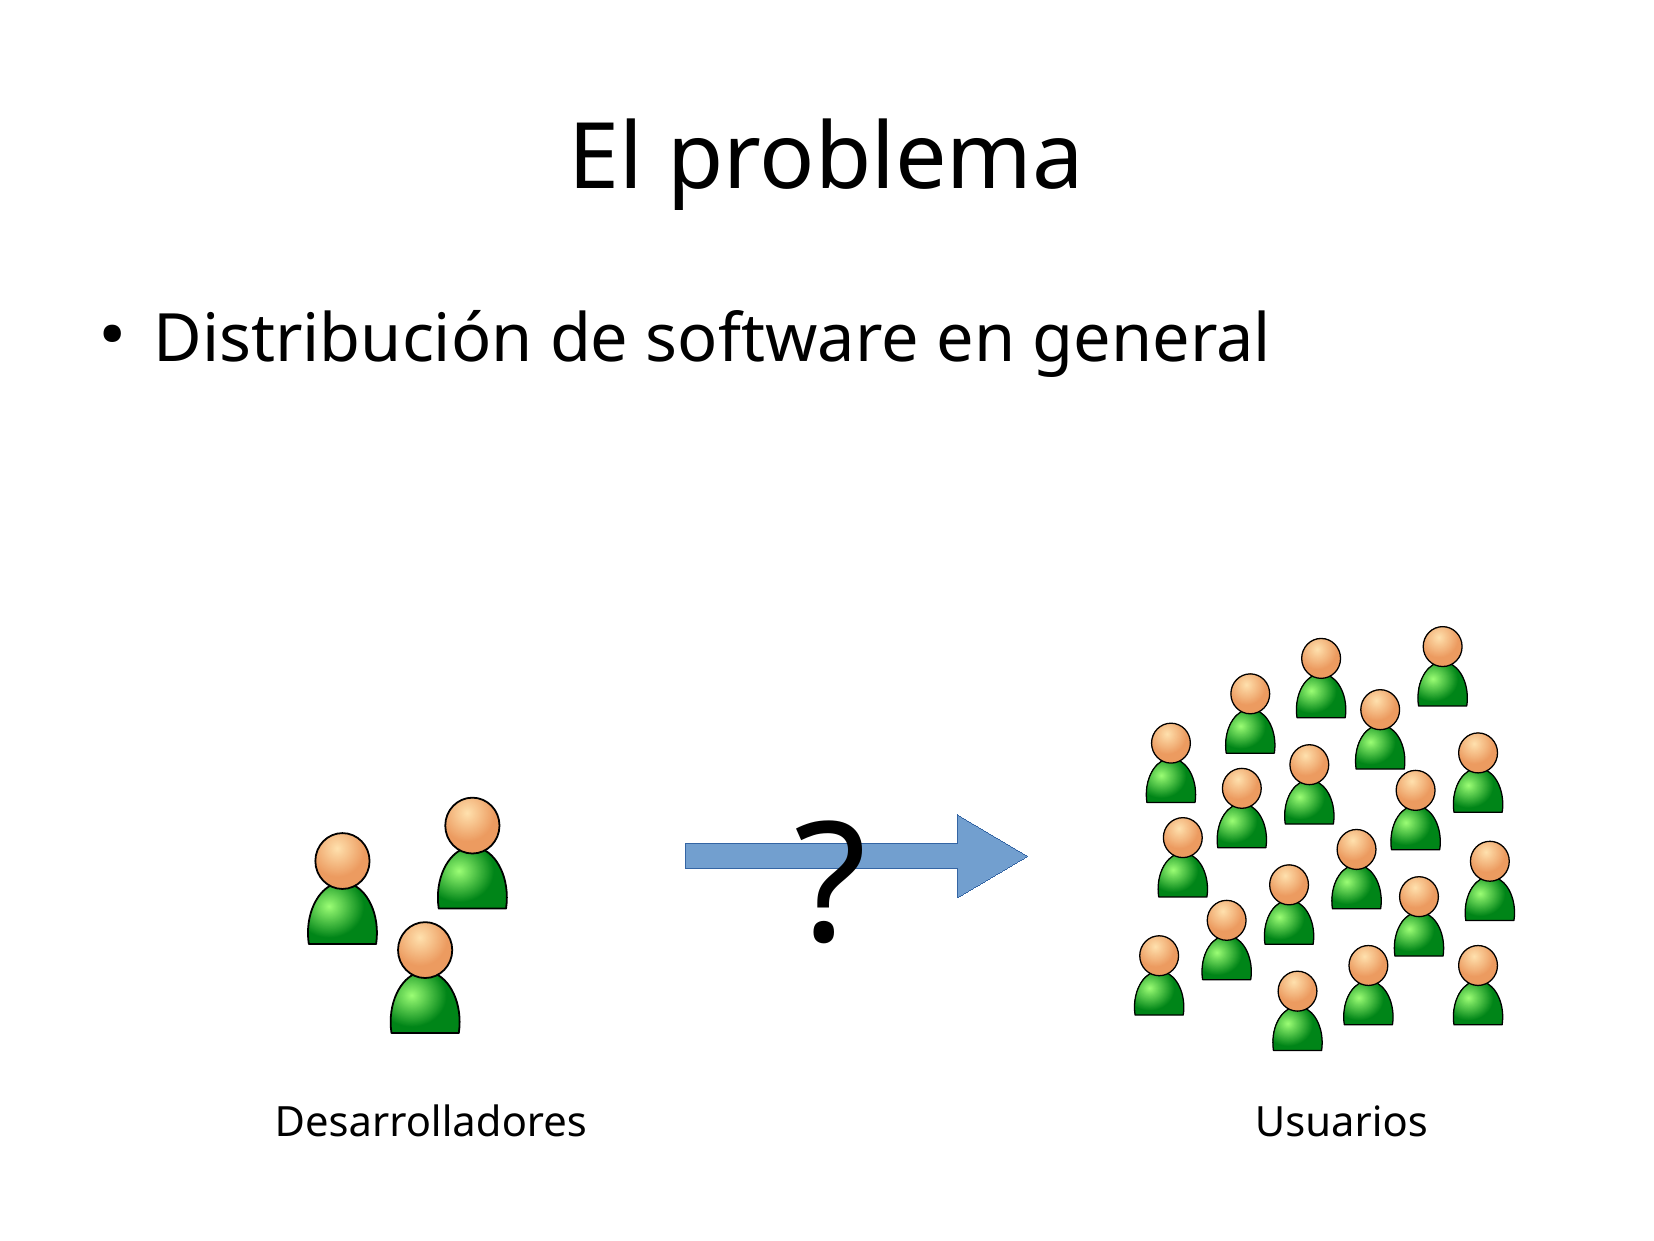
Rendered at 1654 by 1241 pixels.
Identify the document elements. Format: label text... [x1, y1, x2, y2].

text_box Desarrolladores [259, 1083, 615, 1146]
text_box ? [779, 755, 877, 958]
picture [1464, 840, 1516, 922]
picture [1201, 899, 1252, 981]
picture [1263, 864, 1315, 945]
list Distribución de software en general [82, 290, 1571, 638]
text_box [877, 814, 1028, 898]
picture [437, 796, 508, 910]
picture [1224, 673, 1276, 754]
picture [1284, 744, 1335, 825]
picture [389, 921, 461, 1034]
picture [1417, 625, 1468, 707]
picture [1295, 637, 1347, 719]
picture [1157, 817, 1209, 898]
picture [1452, 732, 1504, 813]
picture [1331, 828, 1382, 910]
picture [1145, 722, 1197, 804]
text_box [685, 843, 779, 869]
text_box Usuarios [1240, 1083, 1595, 1146]
picture [1354, 689, 1441, 851]
picture [307, 832, 378, 945]
picture [1272, 970, 1323, 1052]
picture [1343, 876, 1445, 1026]
title El problema [82, 49, 1571, 257]
picture [1133, 935, 1185, 1016]
picture [1452, 944, 1504, 1026]
picture [1216, 767, 1268, 849]
